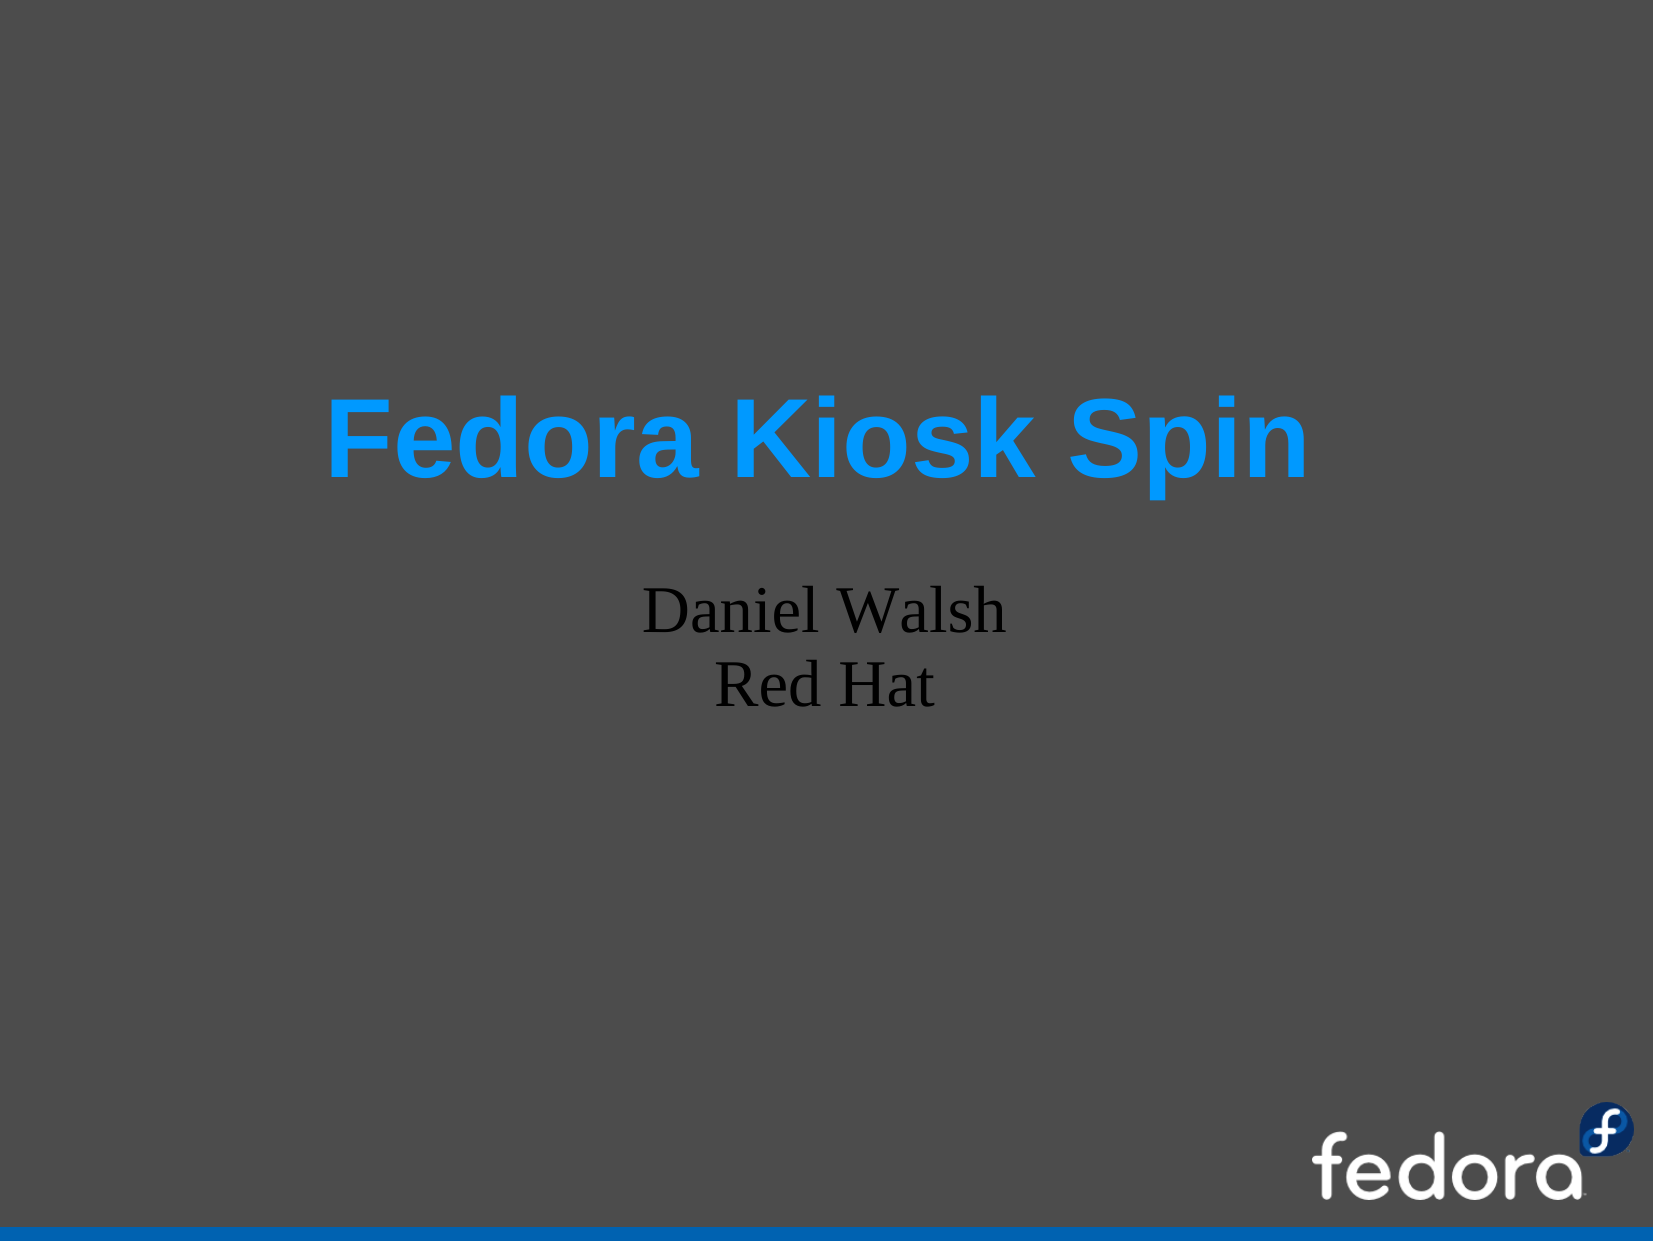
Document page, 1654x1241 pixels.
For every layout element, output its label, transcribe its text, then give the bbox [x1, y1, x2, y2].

subtitle Daniel Walsh Red Hat [74, 505, 1575, 863]
picture [1312, 1102, 1634, 1200]
title Fedora Kiosk Spin [112, 342, 1524, 505]
